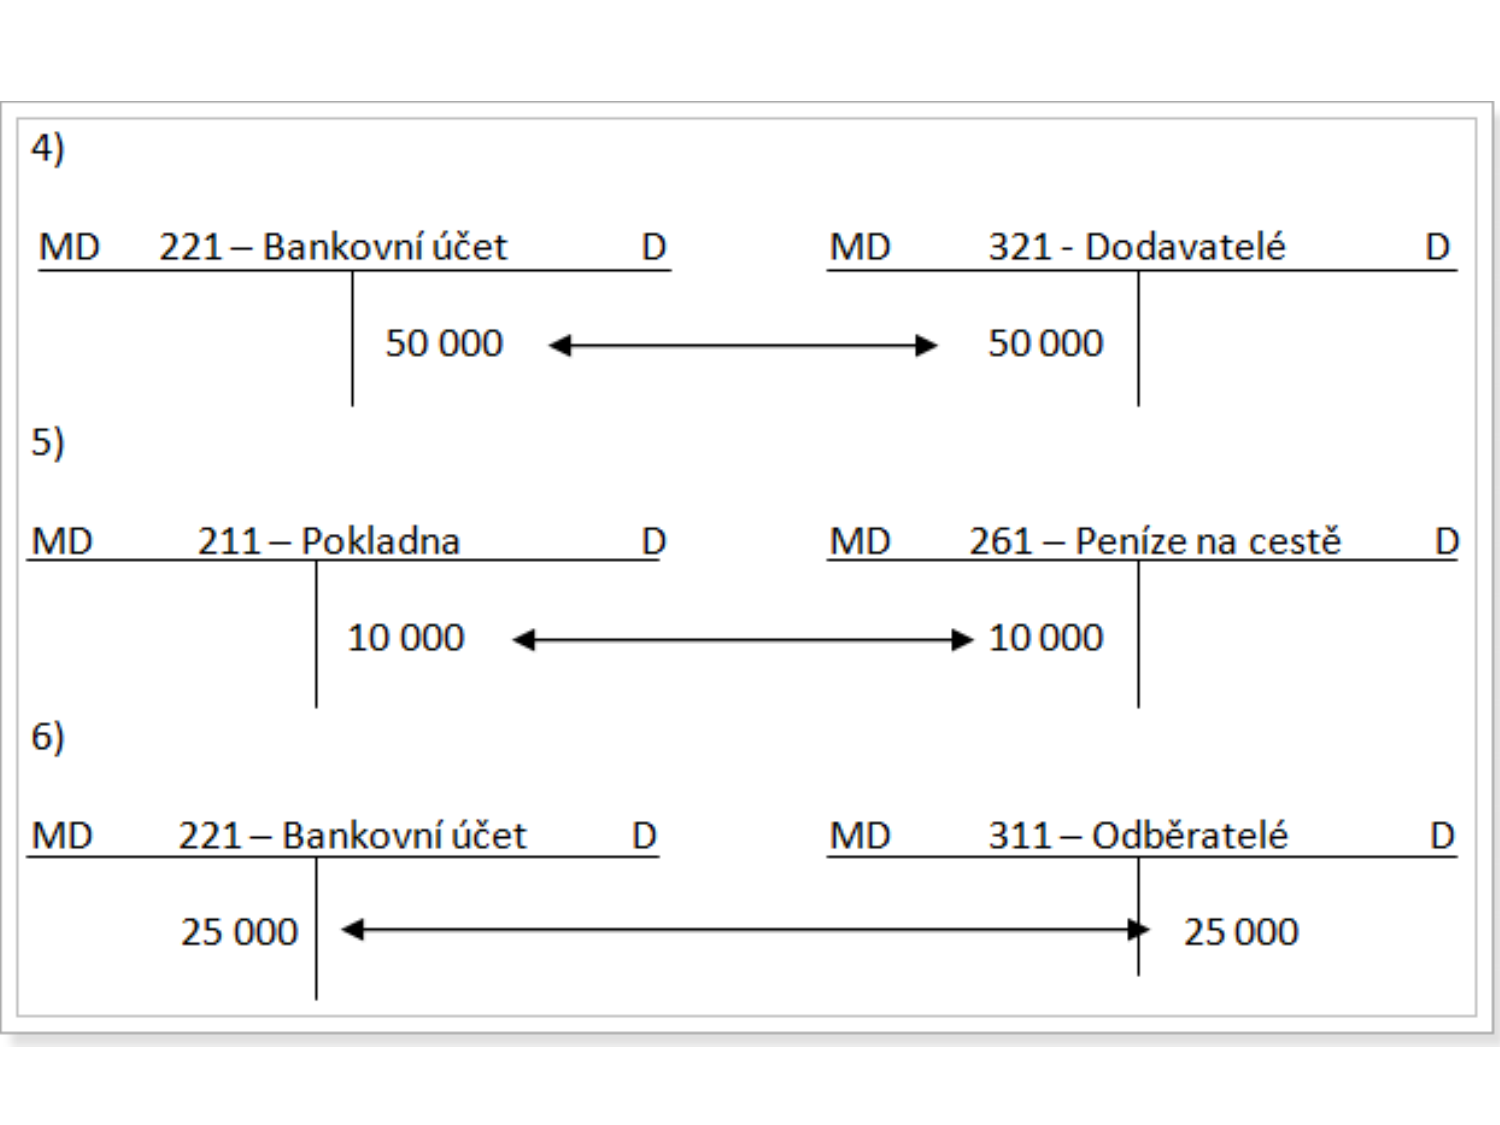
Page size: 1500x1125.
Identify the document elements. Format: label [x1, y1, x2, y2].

picture [0, 101, 1500, 1047]
